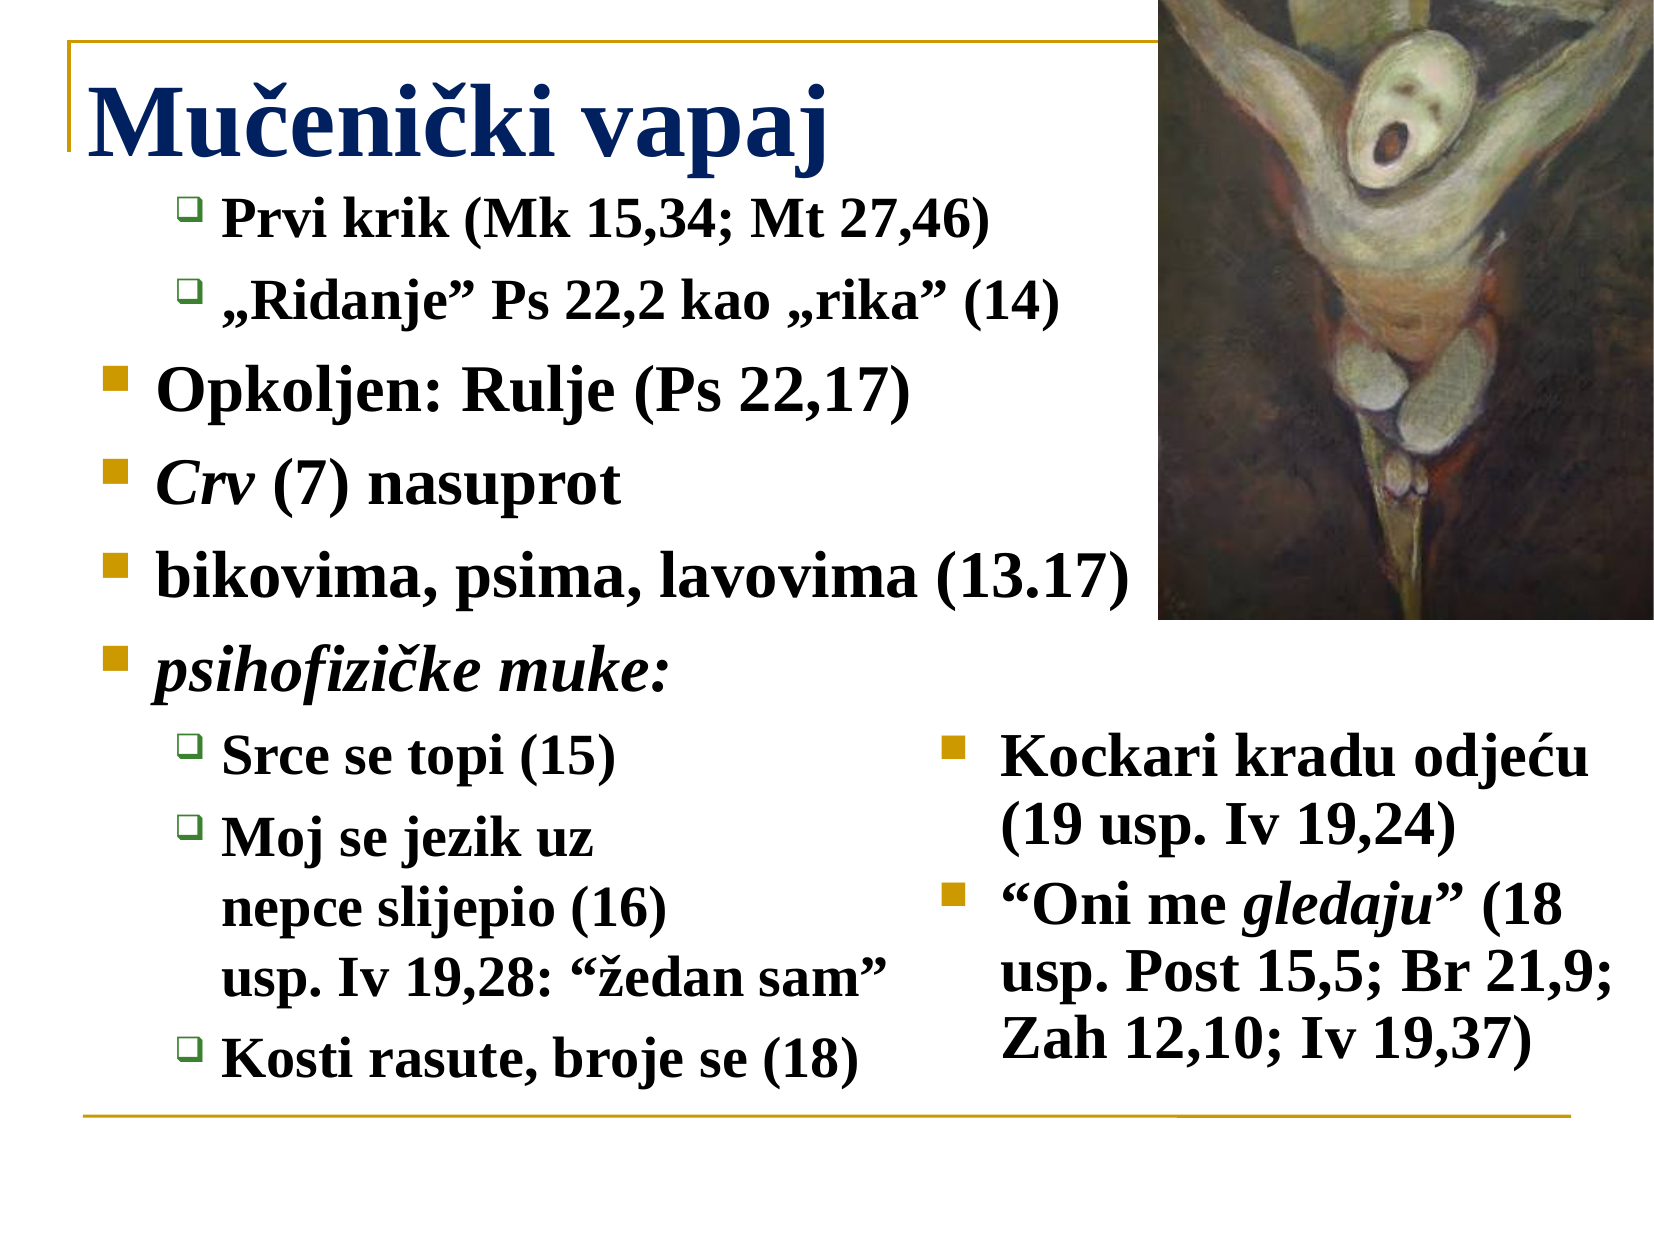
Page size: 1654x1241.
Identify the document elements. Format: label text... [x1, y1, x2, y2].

picture [1158, 0, 1654, 621]
title Mučenički vapaj [70, 44, 1158, 251]
list Kockari kradu odjeću (19 usp. Iv 19,24) “Oni me gledaju” (18 usp. Post 15,5; Br 21,9; Zah 12,10; Iv 19,37) [921, 714, 1654, 1097]
list Prvi krik (Mk 15,34; Mt 27,46) „Ridanje” Ps 22,2 kao „rika” (14) Opkoljen: Rulje (Ps 22,17) Crv (7) nasuprot bikovima, psima, lavovima (13.17) psihofizičke muke: Srce se topi (15) Moj se jezik uz nepce slijepio (16) usp. Iv 19,28: “žedan sam” Kosti rasute, broje se (18) [82, 171, 1193, 1109]
